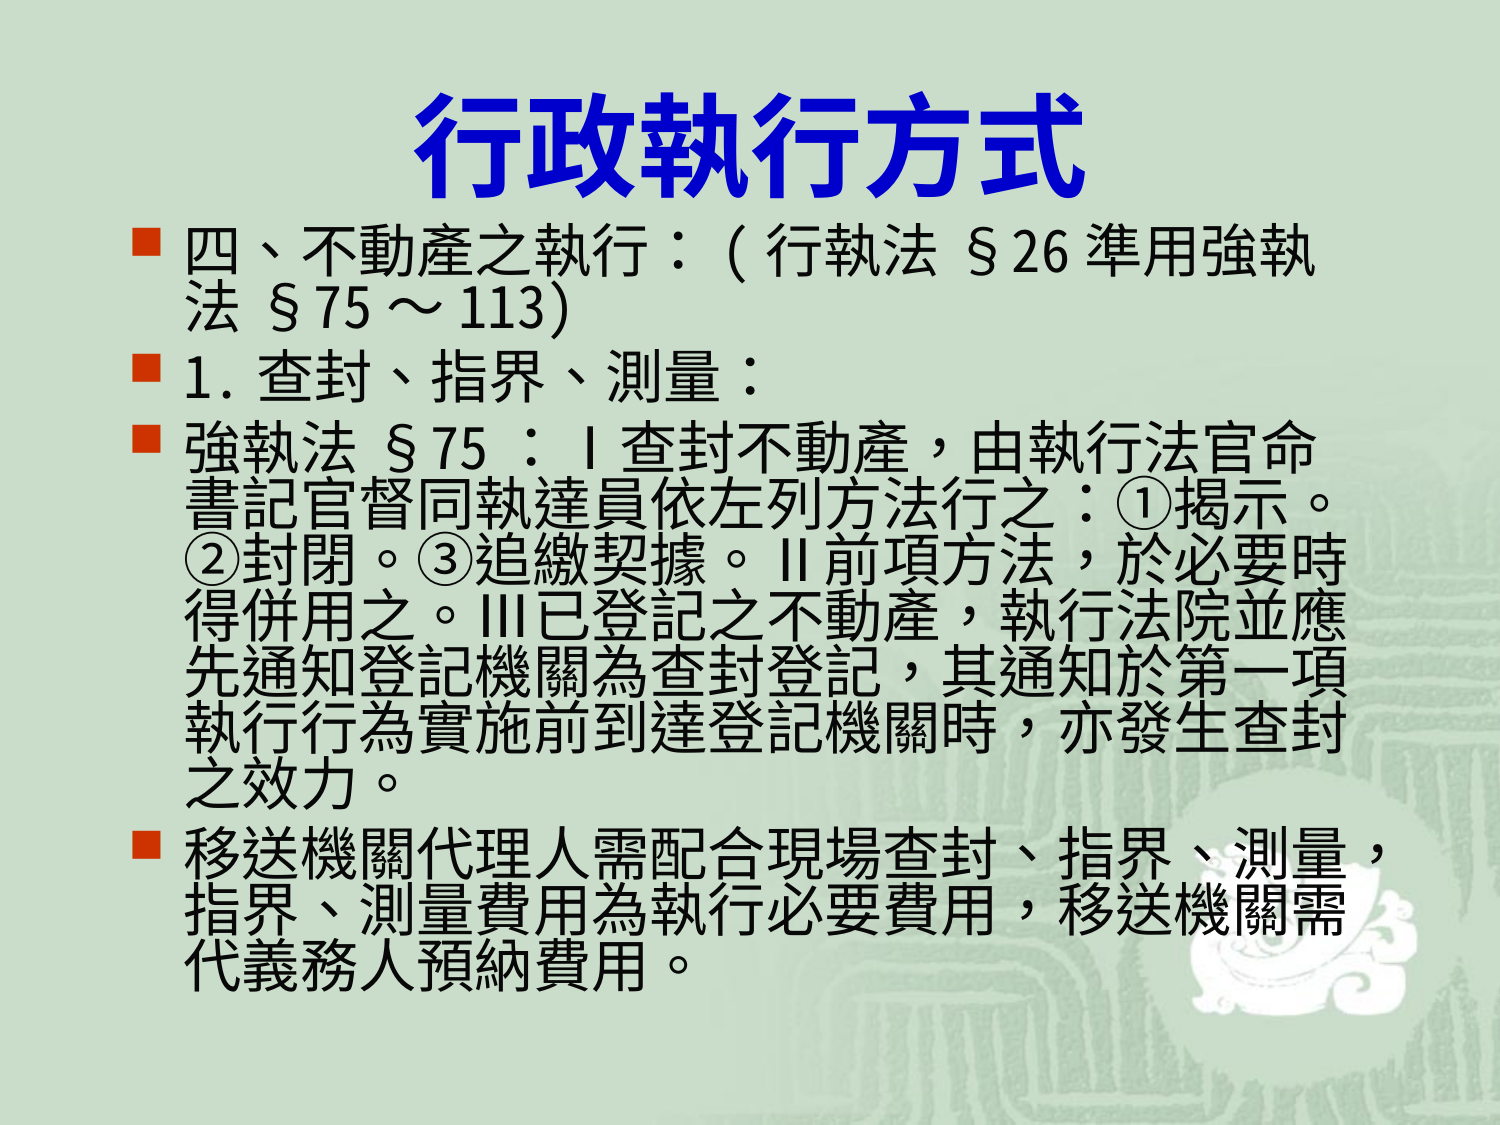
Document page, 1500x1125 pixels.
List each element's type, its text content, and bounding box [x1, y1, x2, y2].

picture [0, 0, 1500, 1125]
title 行政執行方式 [112, 68, 1388, 219]
list 四、不動產之執行：(行執法§26準用強執法§75～113) 1.查封、指界、測量： 強執法§75：Ⅰ查封不動產，由執行法官命書記官督同執達員依左列方法行之：①揭示。②封閉。③追繳契據。Ⅱ前項方法，於必要時得併用之。Ⅲ已登記之不動產，執行法院並應先通知登記機關為查封登記，其通知於第一項執行行為實施前到達登記機關時，亦發生查封之效力。 移送機關代理人需配合現場查封、指界、測量，指界、測量費用為執行必要費用，移送機關需代義務人預納費用。 [112, 219, 1388, 1000]
